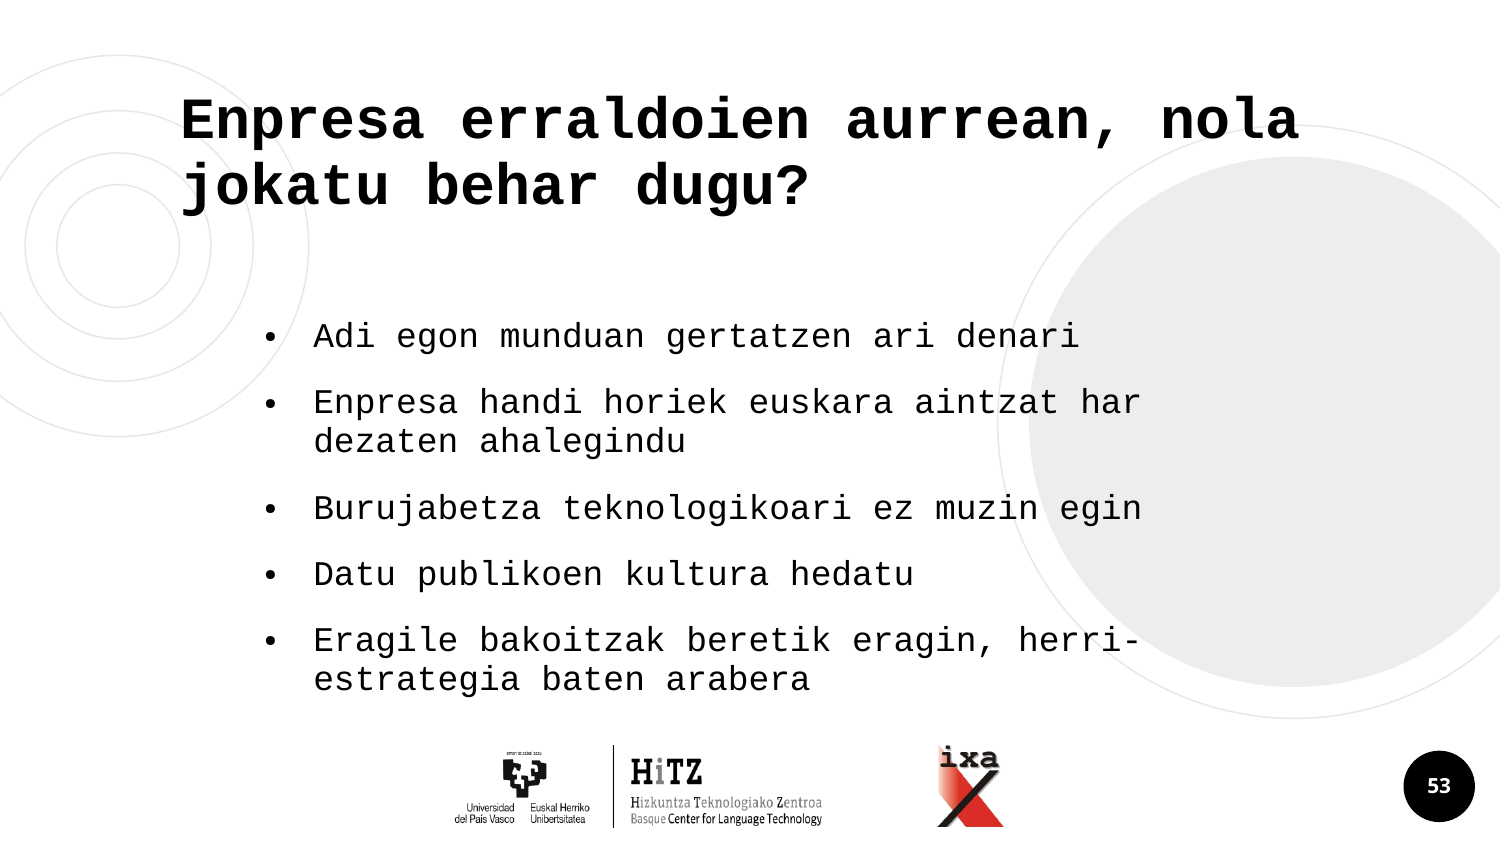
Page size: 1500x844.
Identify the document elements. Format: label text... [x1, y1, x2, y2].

text_box Enpresa erraldoien aurrean, nola jokatu behar dugu? [165, 82, 1359, 296]
list Adi egon munduan gertatzen ari denari Enpresa handi horiek euskara aintzat har dezaten ahalegindu Burujabetza teknologikoari ez muzin egin Datu publikoen kultura hedatu Eragile bakoitzak beretik eragin, herri-estrategia baten arabera [248, 318, 1276, 702]
text_box <zenbakia> [1403, 750, 1475, 823]
picture [937, 744, 1004, 827]
picture [450, 745, 827, 828]
